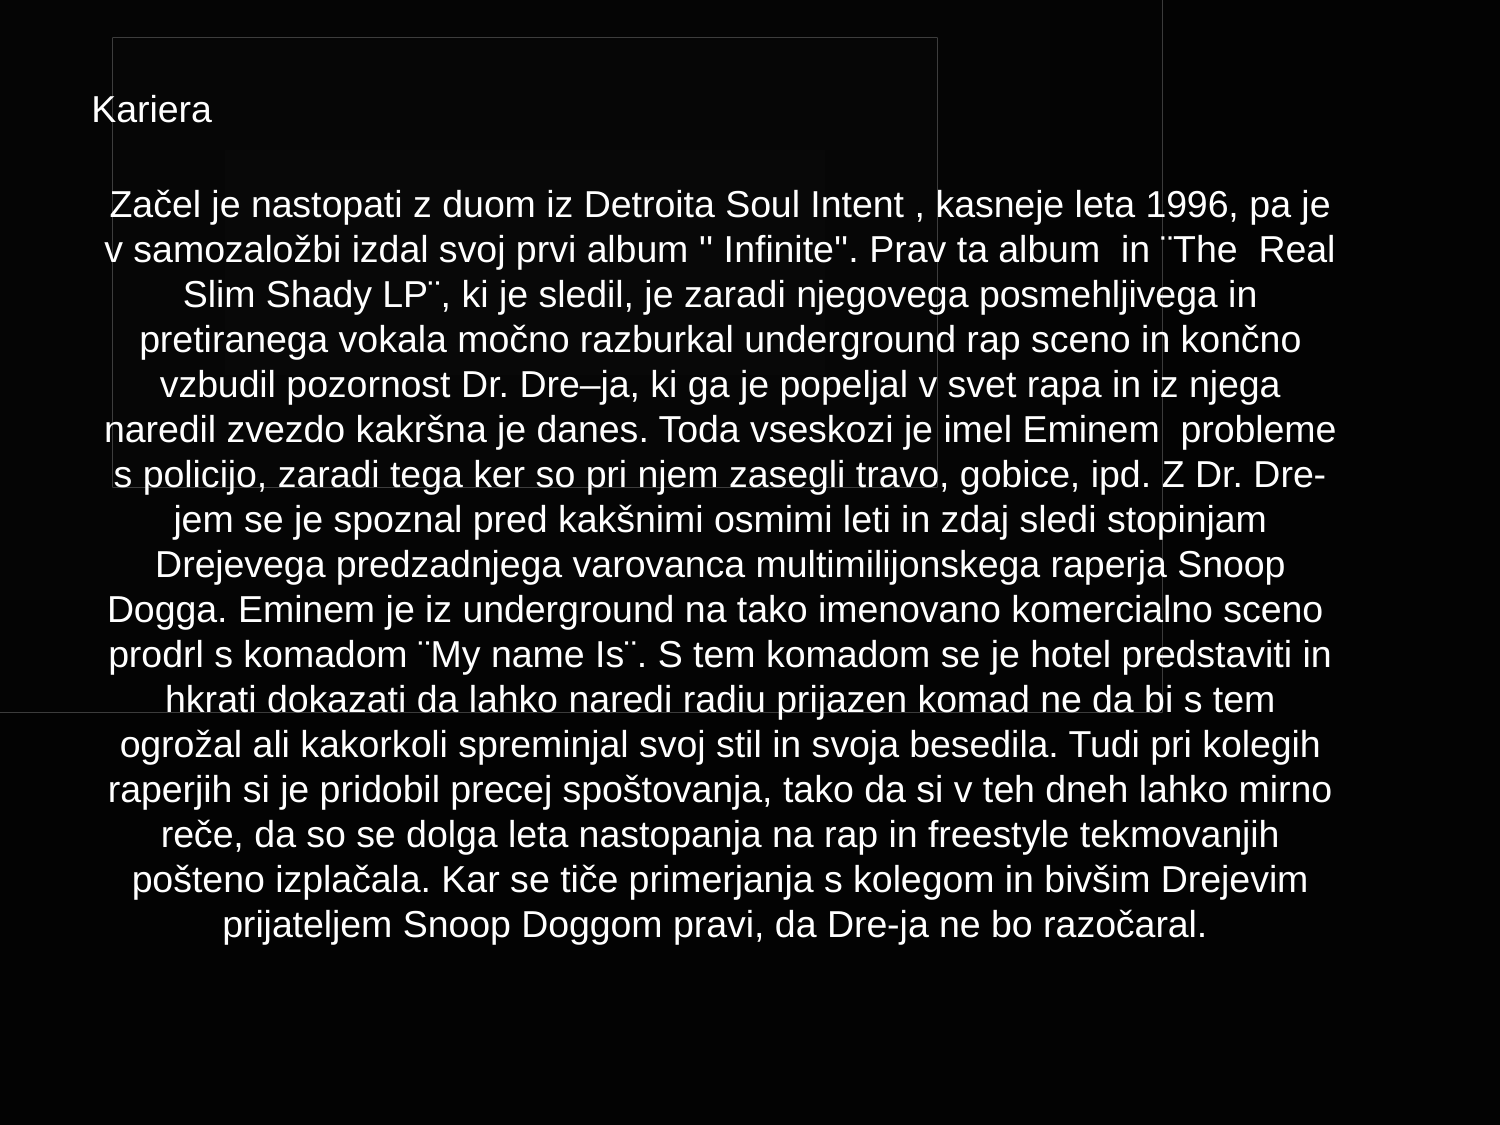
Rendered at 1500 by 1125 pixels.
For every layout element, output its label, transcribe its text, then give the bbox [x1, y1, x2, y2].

text_box Kariera [76, 78, 609, 138]
text_box Začel je nastopati z duom iz Detroita Soul Intent , kasneje leta 1996, pa je v samozaložbi izdal svoj prvi album '' Infinite''. Prav ta album in ¨The Real Slim Shady LP¨, ki je sledil, je zaradi njegovega posmehljivega in pretiranega vokala močno razburkal underground rap sceno in končno vzbudil pozornost Dr. Dre–ja, ki ga je popeljal v svet rapa in iz njega naredil zvezdo kakršna je danes. Toda vseskozi je imel Eminem probleme s policijo, zaradi tega ker so pri njem zasegli travo, gobice, ipd. Z Dr. Dre-jem se je spoznal pred kakšnimi osmimi leti in zdaj sledi stopinjam Drejevega predzadnjega varovanca multimilijonskega raperja Snoop Dogga. Eminem je iz underground na tako imenovano komercialno sceno prodrl s komadom ¨My name Is¨. S tem komadom se je hotel predstaviti in hkrati dokazati da lahko naredi radiu prijazen komad ne da bi s tem ogrožal ali kakorkoli spreminjal svoj stil in svoja besedila. Tudi pri kolegih raperjih si je pridobil precej spoštovanja, tako da si v teh dneh lahko mirno reče, da so se dolga leta nastopanja na rap in freestyle tekmovanjih pošteno izplačala. Kar se tiče primerjanja s kolegom in bivšim Drejevim prijateljem Snoop Doggom pravi, da Dre-ja ne bo razočaral. [88, 172, 1353, 953]
